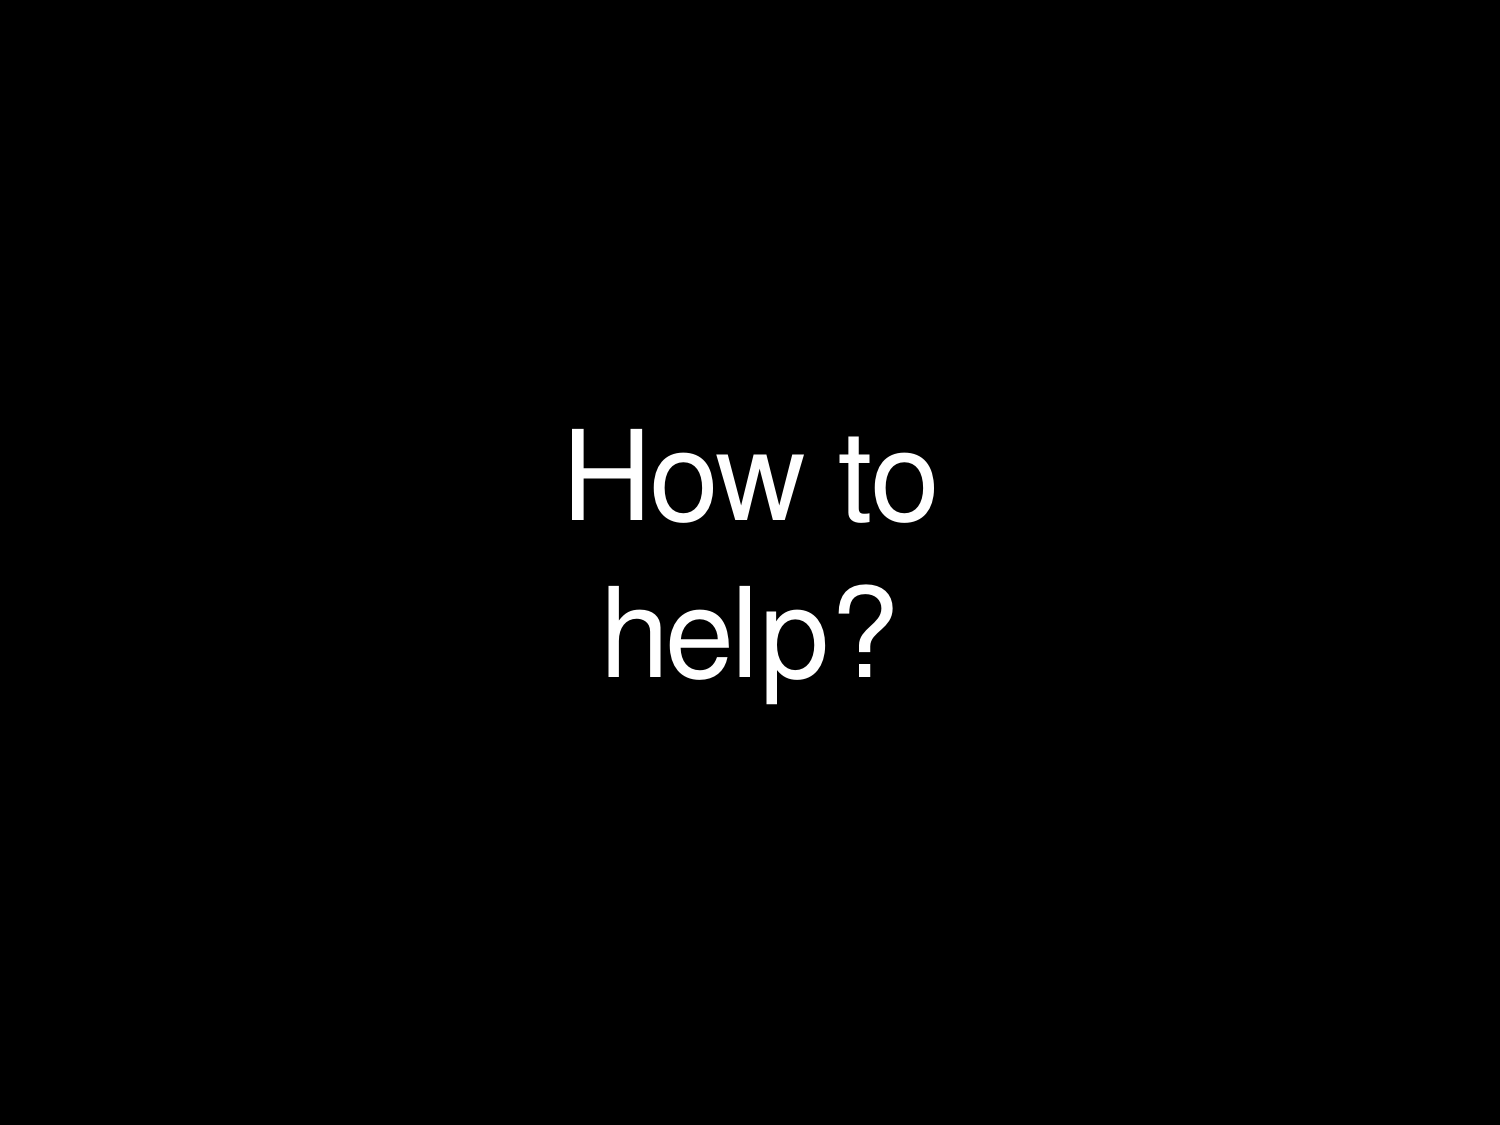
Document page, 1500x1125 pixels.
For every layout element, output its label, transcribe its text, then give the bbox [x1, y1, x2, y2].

text_box How to help? [297, 143, 1203, 982]
